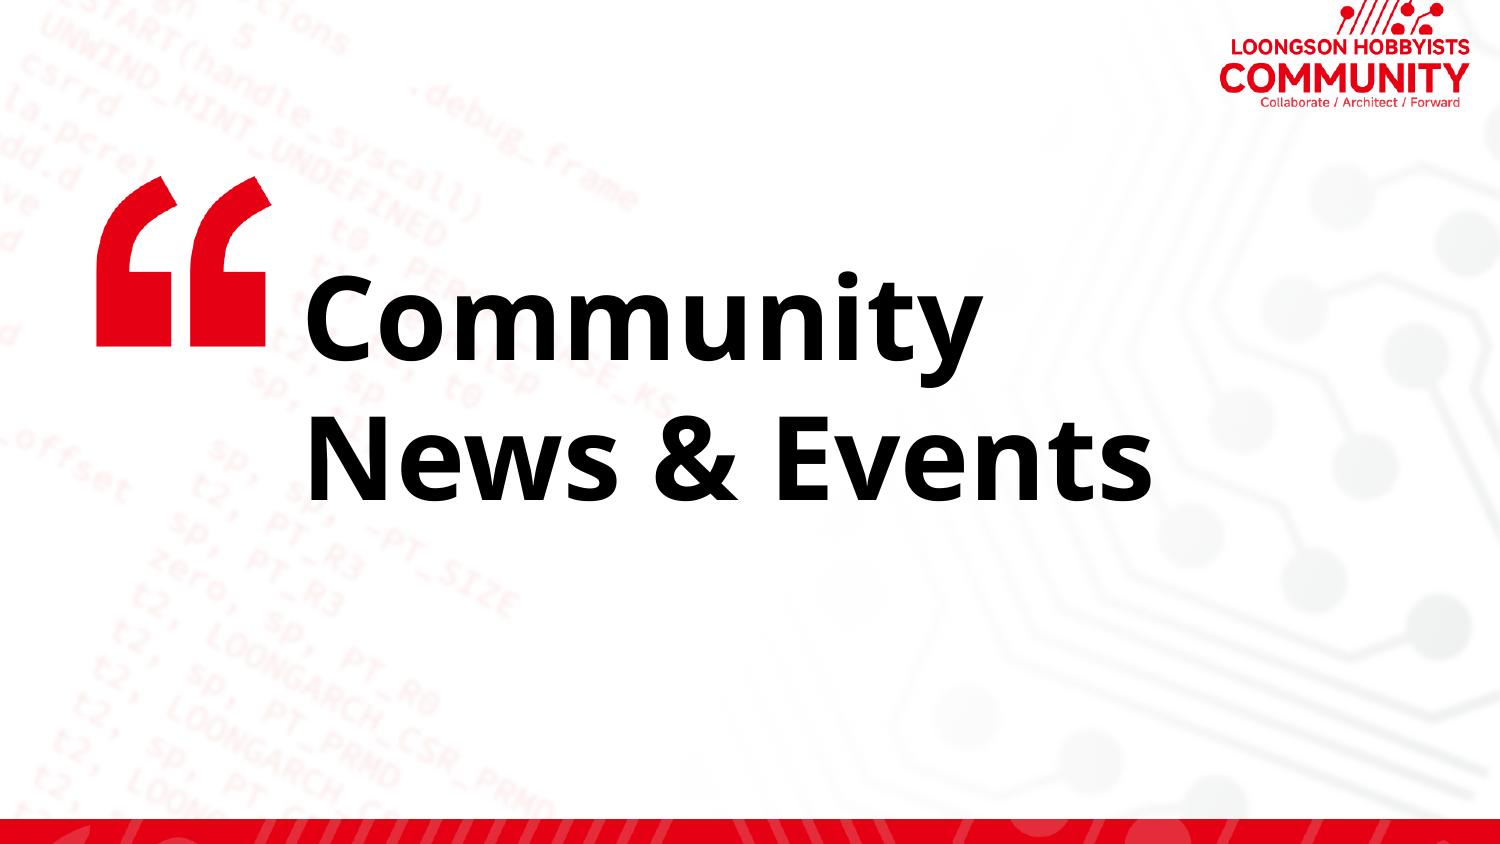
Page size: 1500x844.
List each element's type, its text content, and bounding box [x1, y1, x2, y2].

picture [0, 0, 1500, 844]
title Community News & Events [286, 231, 1228, 536]
